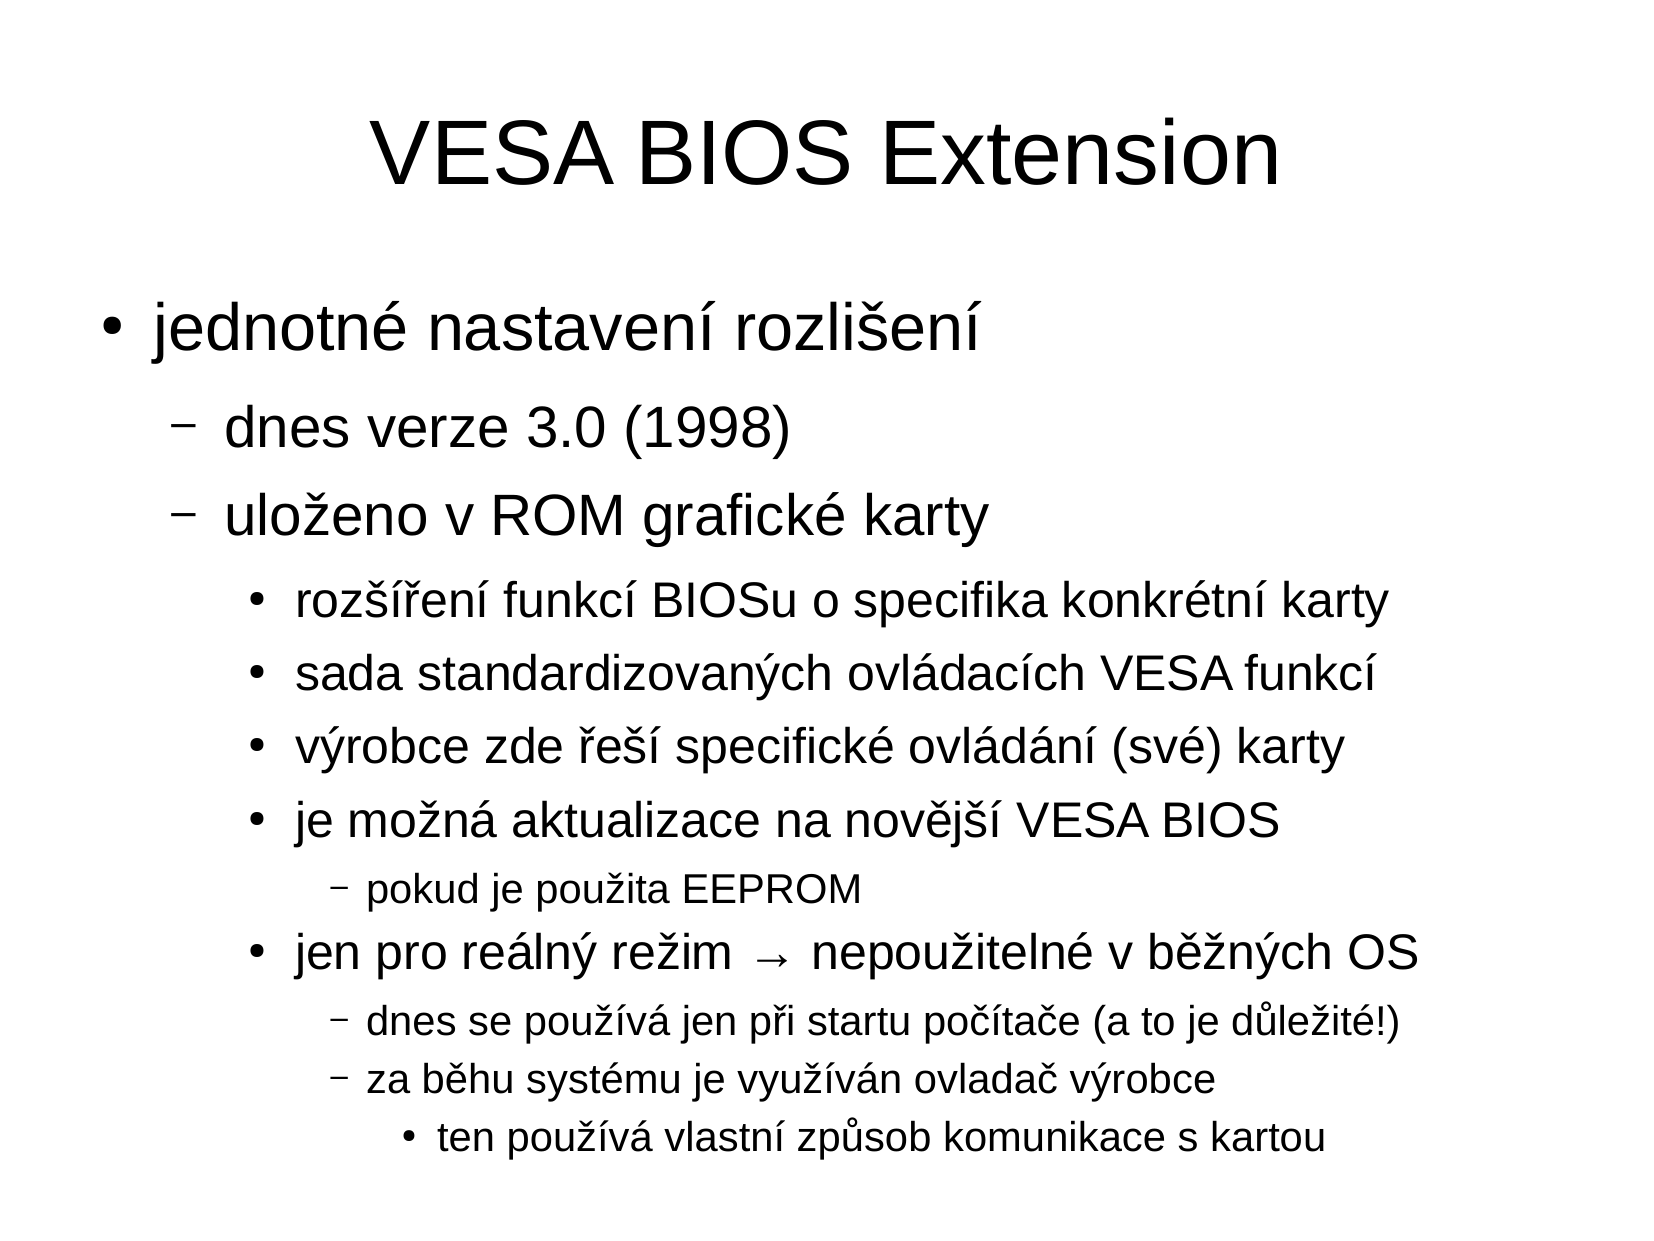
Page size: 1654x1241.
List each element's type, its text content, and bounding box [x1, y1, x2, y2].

list jednotné nastavení rozlišení dnes verze 3.0 (1998) uloženo v ROM grafické karty rozšíření funkcí BIOSu o specifika konkrétní karty sada standardizovaných ovládacích VESA funkcí výrobce zde řeší specifické ovládání (své) karty je možná aktualizace na novější VESA BIOS pokud je použita EEPROM jen pro reálný režim → nepoužitelné v běžných OS dnes se používá jen při startu počítače (a to je důležité!) za běhu systému je využíván ovladač výrobce ten používá vlastní způsob komunikace s kartou [82, 290, 1538, 1193]
title VESA BIOS Extension [82, 49, 1571, 257]
